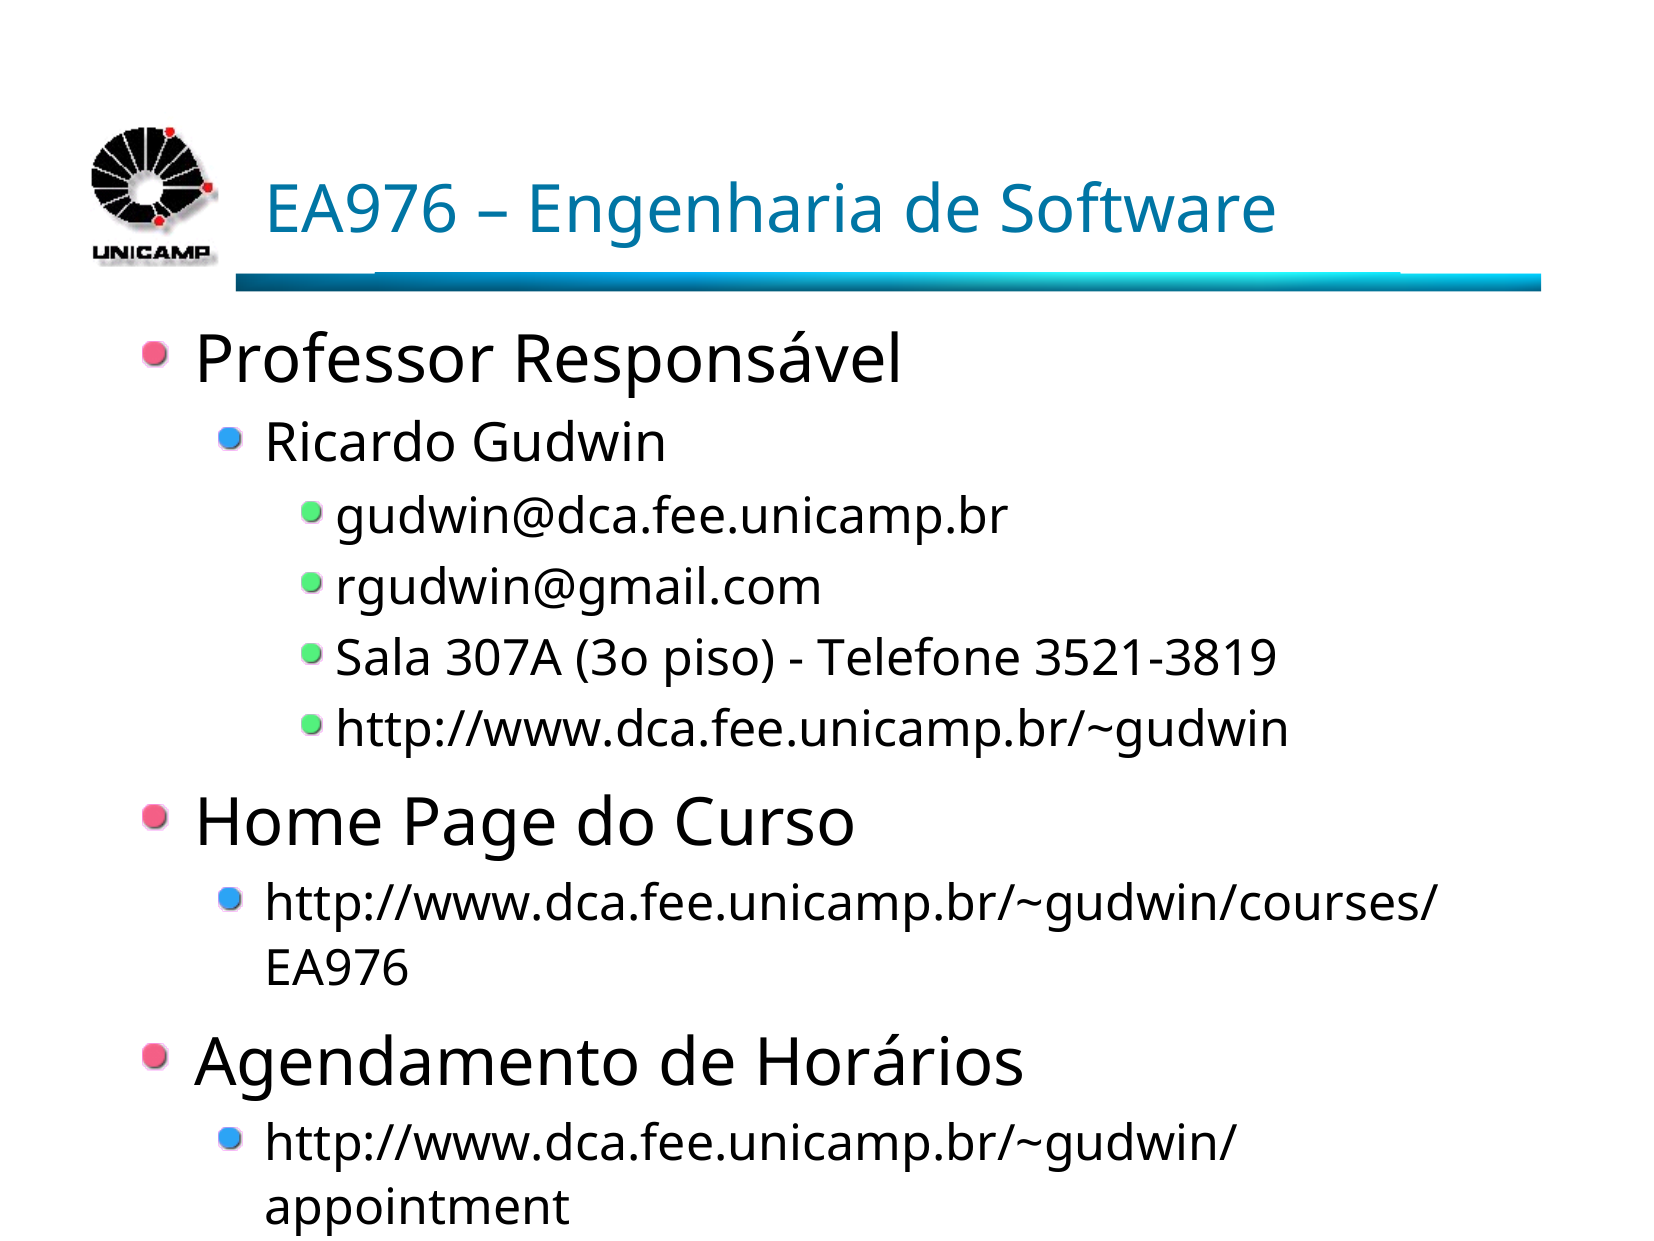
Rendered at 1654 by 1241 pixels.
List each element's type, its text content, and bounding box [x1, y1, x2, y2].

title EA976 – Engenharia de Software [264, 42, 1534, 250]
picture [217, 1126, 244, 1152]
list Professor Responsável Ricardo Gudwin gudwin@dca.fee.unicamp.br rgudwin@gmail.com Sala 307A (3o piso) - Telefone 3521-3819 http://www.dca.fee.unicamp.br/~gudwin Home Page do Curso http://www.dca.fee.unicamp.br/~gudwin/courses/EA976 Agendamento de Horários http://www.dca.fee.unicamp.br/~gudwin/appointment [123, 313, 1536, 1030]
picture [125, 272, 1654, 295]
picture [141, 1042, 170, 1072]
